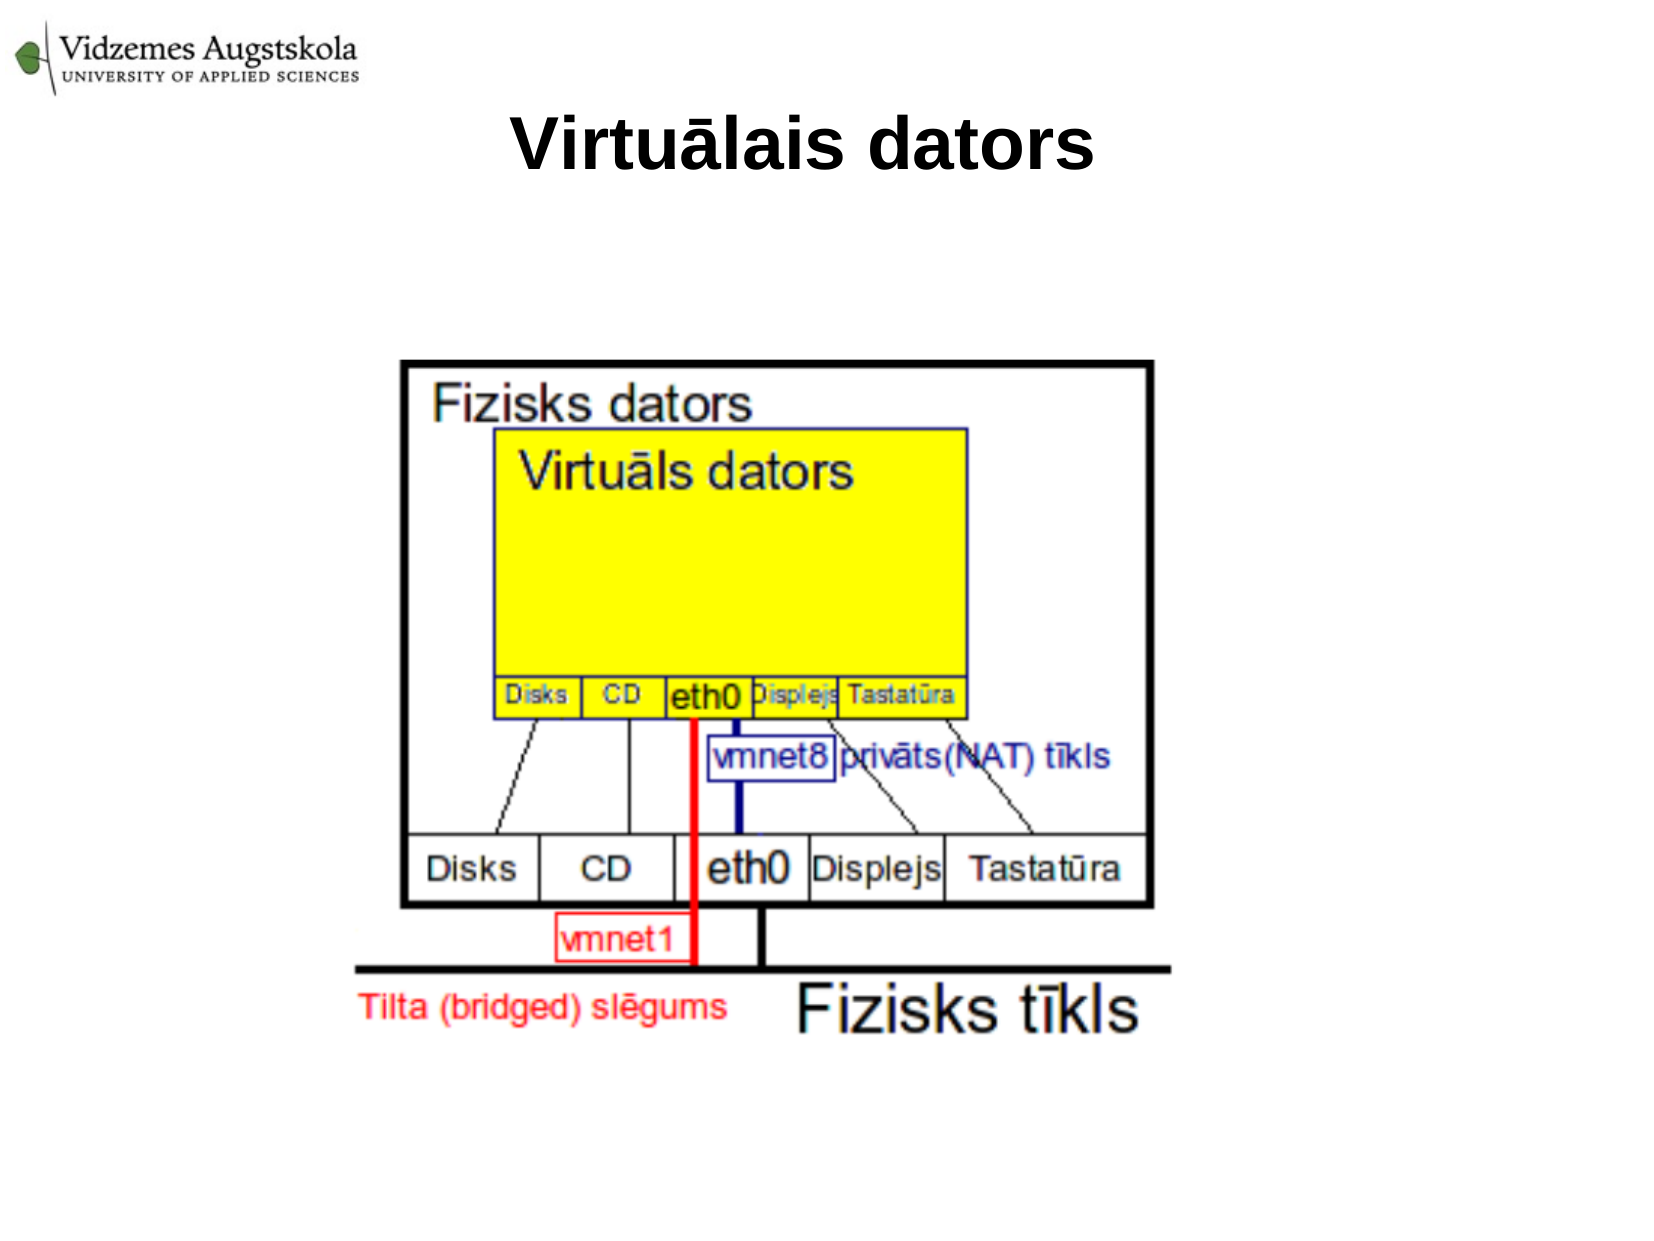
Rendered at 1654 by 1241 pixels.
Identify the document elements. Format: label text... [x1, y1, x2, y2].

title Virtuālais dators [94, 103, 1512, 188]
picture [5, 2, 368, 113]
picture [342, 354, 1205, 1048]
